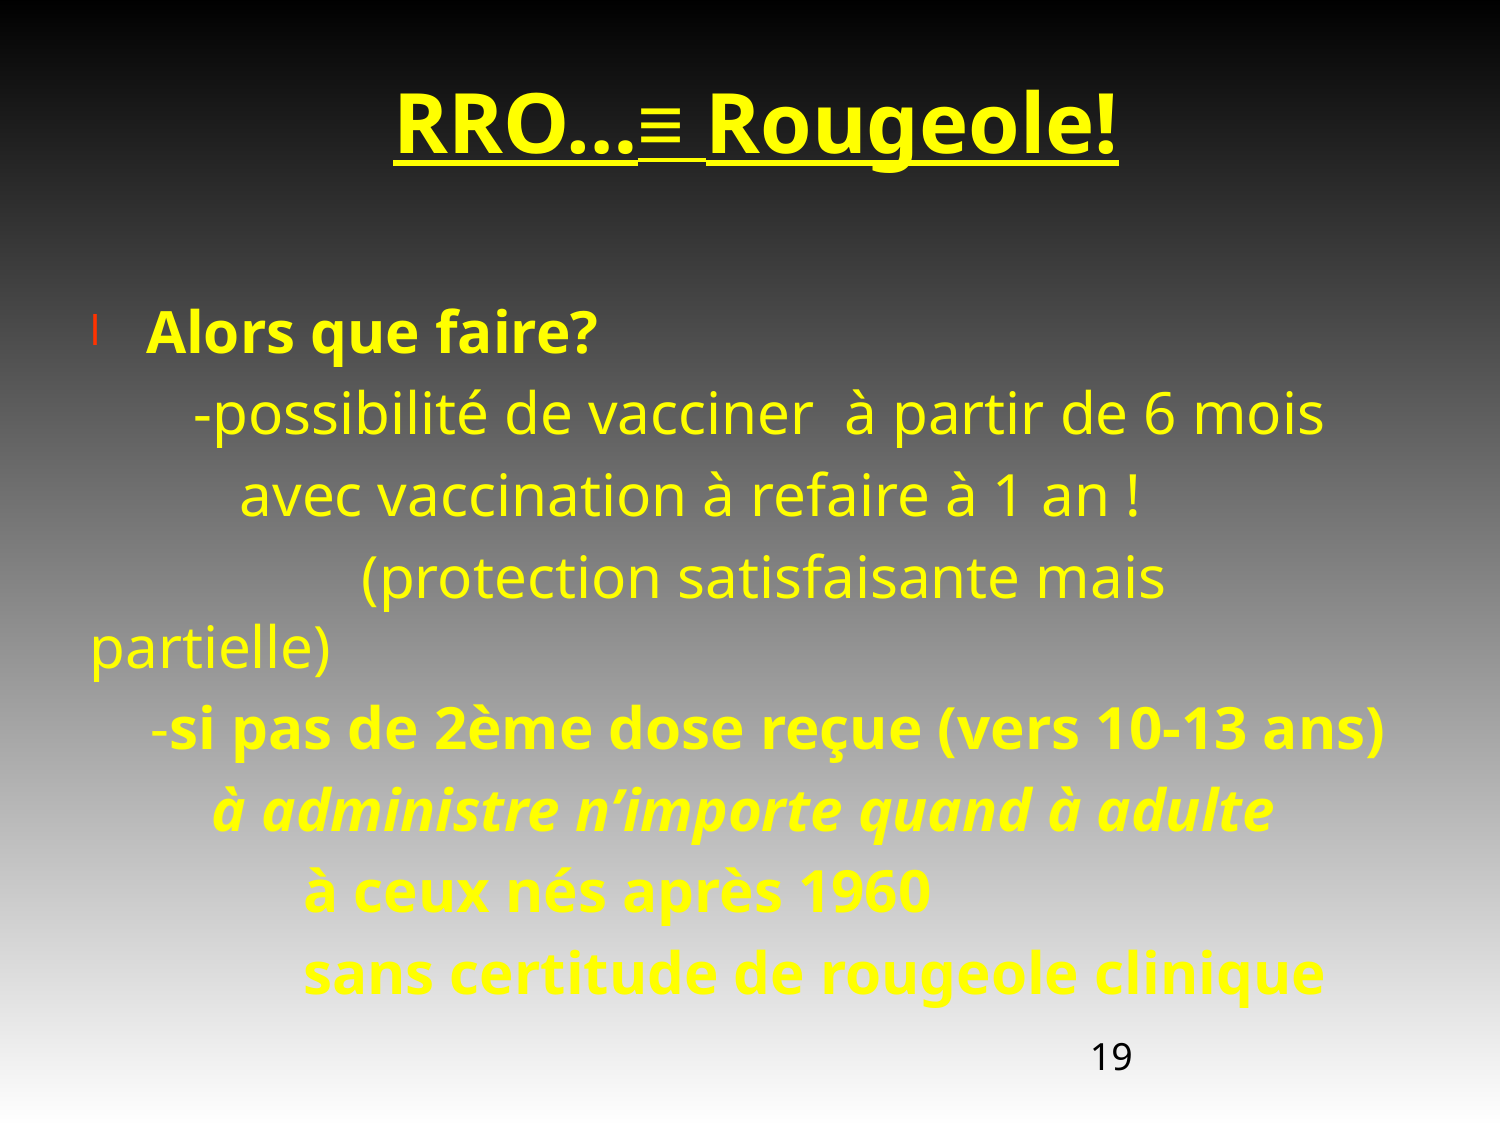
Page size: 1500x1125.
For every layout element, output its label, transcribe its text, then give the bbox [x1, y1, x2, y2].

title RRO…≡ Rougeole! [75, 62, 1438, 250]
slide_number <numéro> [1074, 1025, 1388, 1100]
list Alors que faire? -possibilité de vacciner à partir de 6 mois avec vaccination à refaire à 1 an ! (protection satisfaisante mais partielle) -si pas de 2ème dose reçue (vers 10-13 ans) à administre n’importe quand à adulte à ceux nés après 1960 sans certitude de rougeole clinique [75, 287, 1438, 963]
